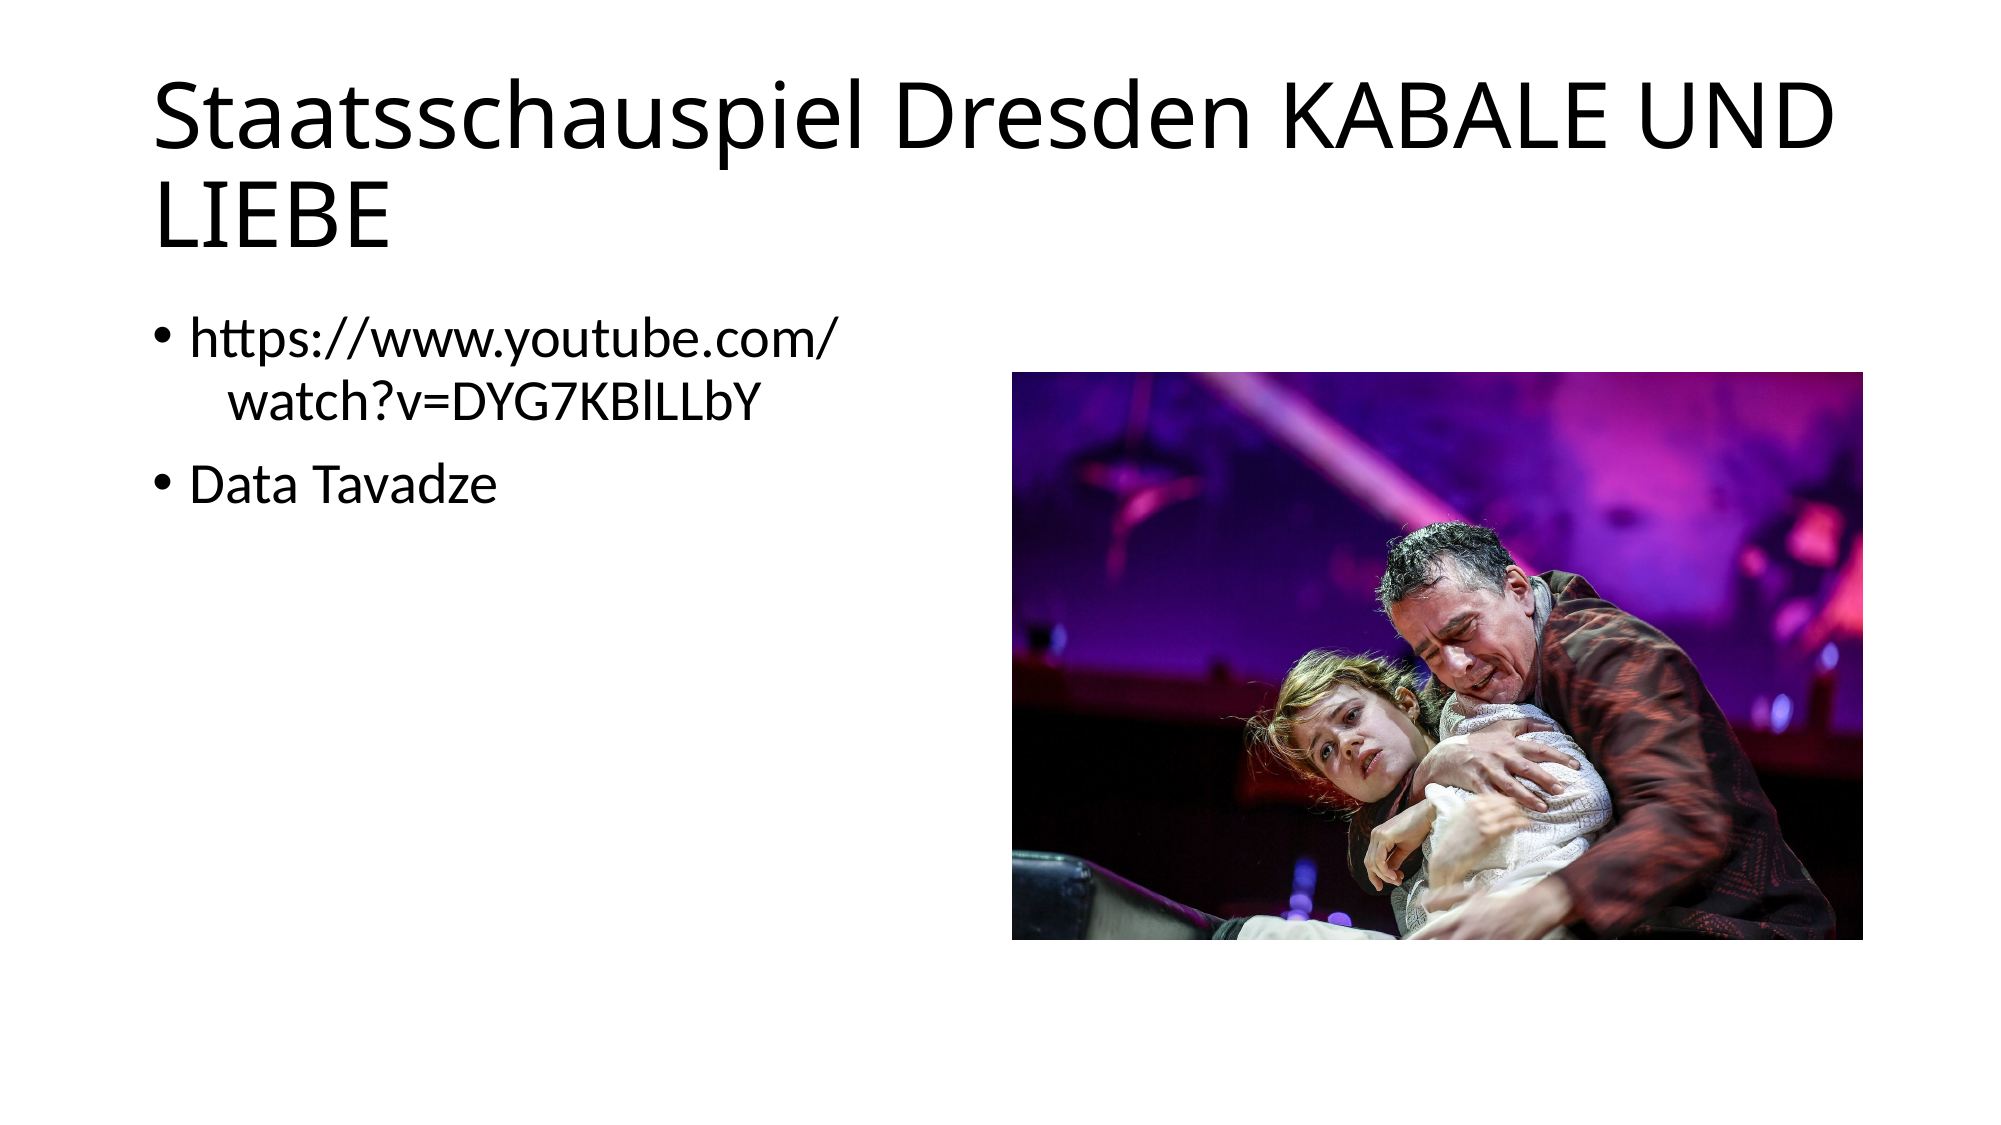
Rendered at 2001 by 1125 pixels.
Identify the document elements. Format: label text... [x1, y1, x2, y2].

title Staatsschauspiel Dresden KABALE UND LIEBE [137, 59, 1863, 278]
list https://www.youtube.com/watch?v=DYG7KBlLLbY Data Tavadze [137, 299, 988, 1014]
picture [1012, 373, 1863, 940]
